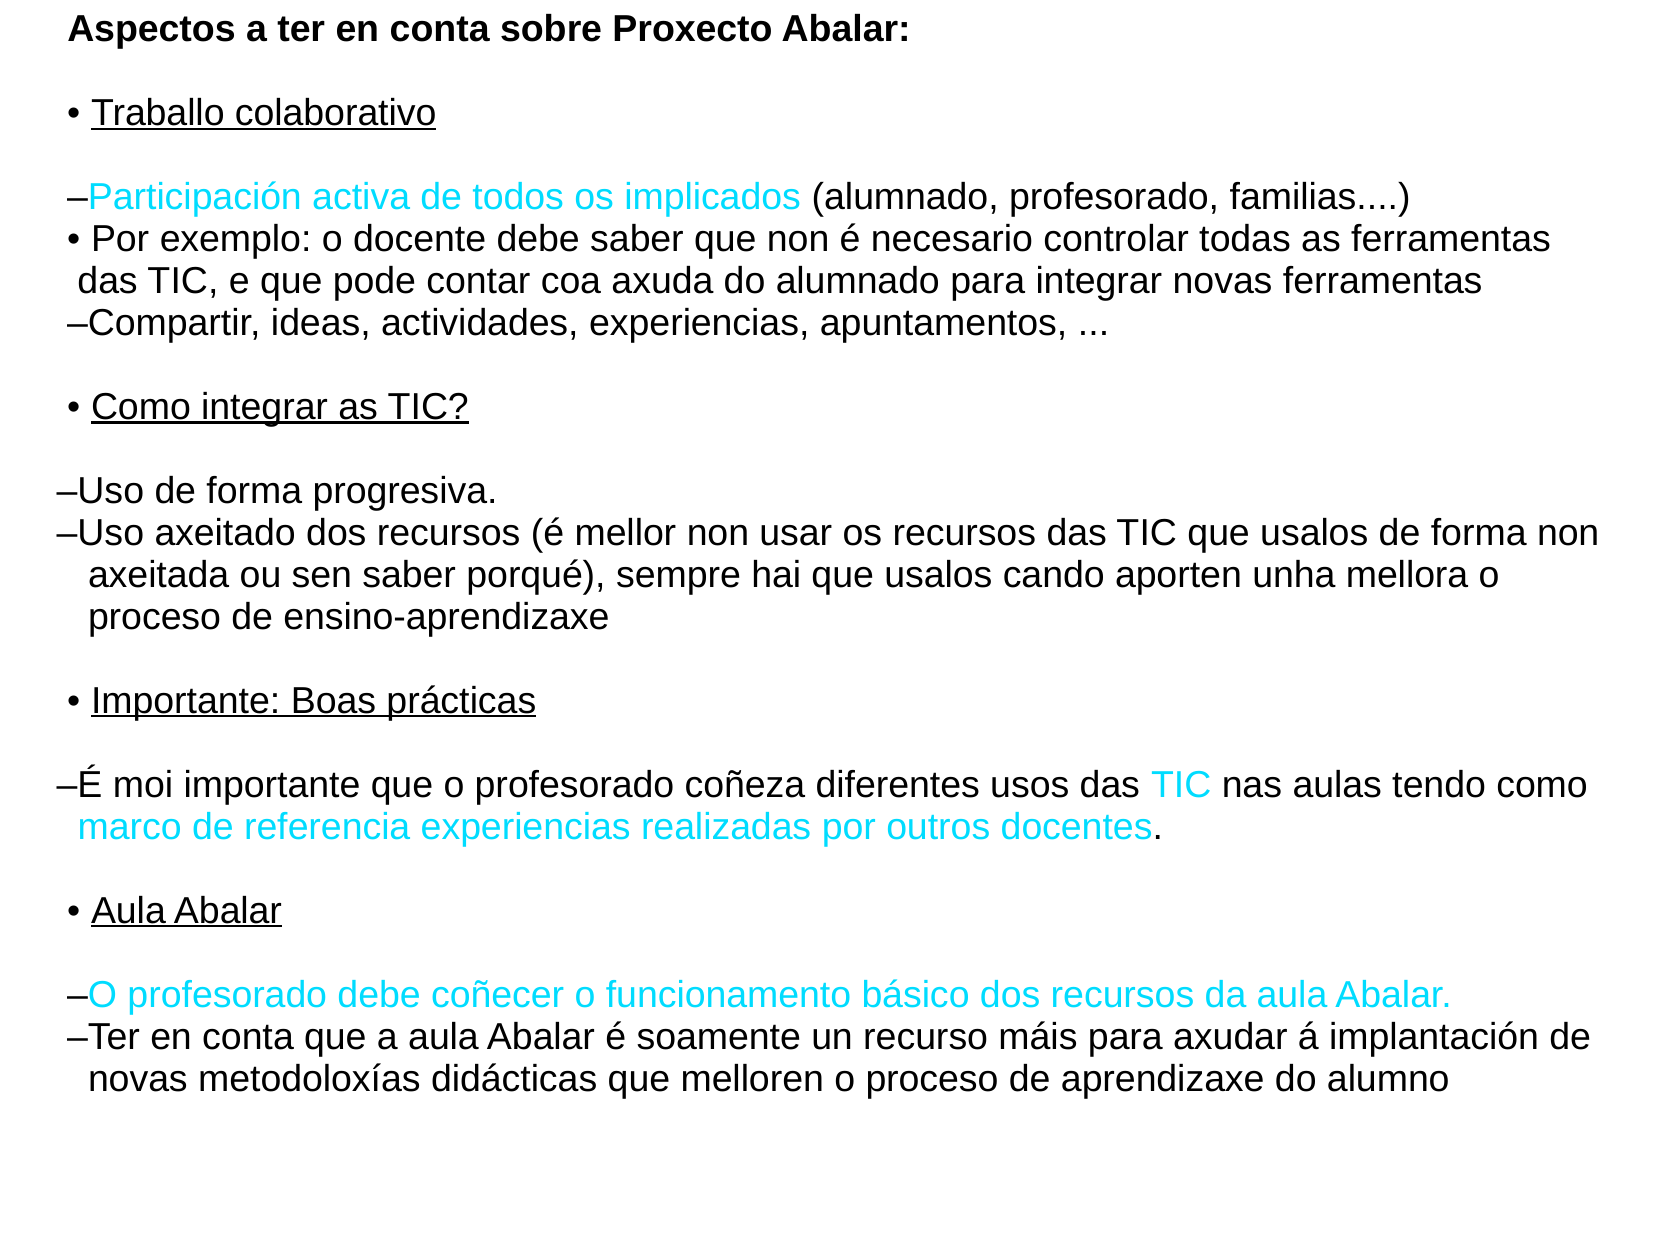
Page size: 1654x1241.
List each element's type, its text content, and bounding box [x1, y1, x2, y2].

text_box Aspectos a ter en conta sobre Proxecto Abalar: • Traballo colaborativo –Participación activa de todos os implicados (alumnado, profesorado, familias....) • Por exemplo: o docente debe saber que non é necesario controlar todas as ferramentas das TIC, e que pode contar coa axuda do alumnado para integrar novas ferramentas –Compartir, ideas, actividades, experiencias, apuntamentos, ... • Como integrar as TIC? –Uso de forma progresiva. –Uso axeitado dos recursos (é mellor non usar os recursos das TIC que usalos de forma non axeitada ou sen saber porqué), sempre hai que usalos cando aporten unha mellora o proceso de ensino-aprendizaxe • Importante: Boas prácticas –É moi importante que o profesorado coñeza diferentes usos das TIC nas aulas tendo como marco de referencia experiencias realizadas por outros docentes. • Aula Abalar –O profesorado debe coñecer o funcionamento básico dos recursos da aula Abalar. –Ter en conta que a aula Abalar é soamente un recurso máis para axudar á implantación de novas metodoloxías didácticas que melloren o proceso de aprendizaxe do alumno [0, 0, 1654, 1241]
